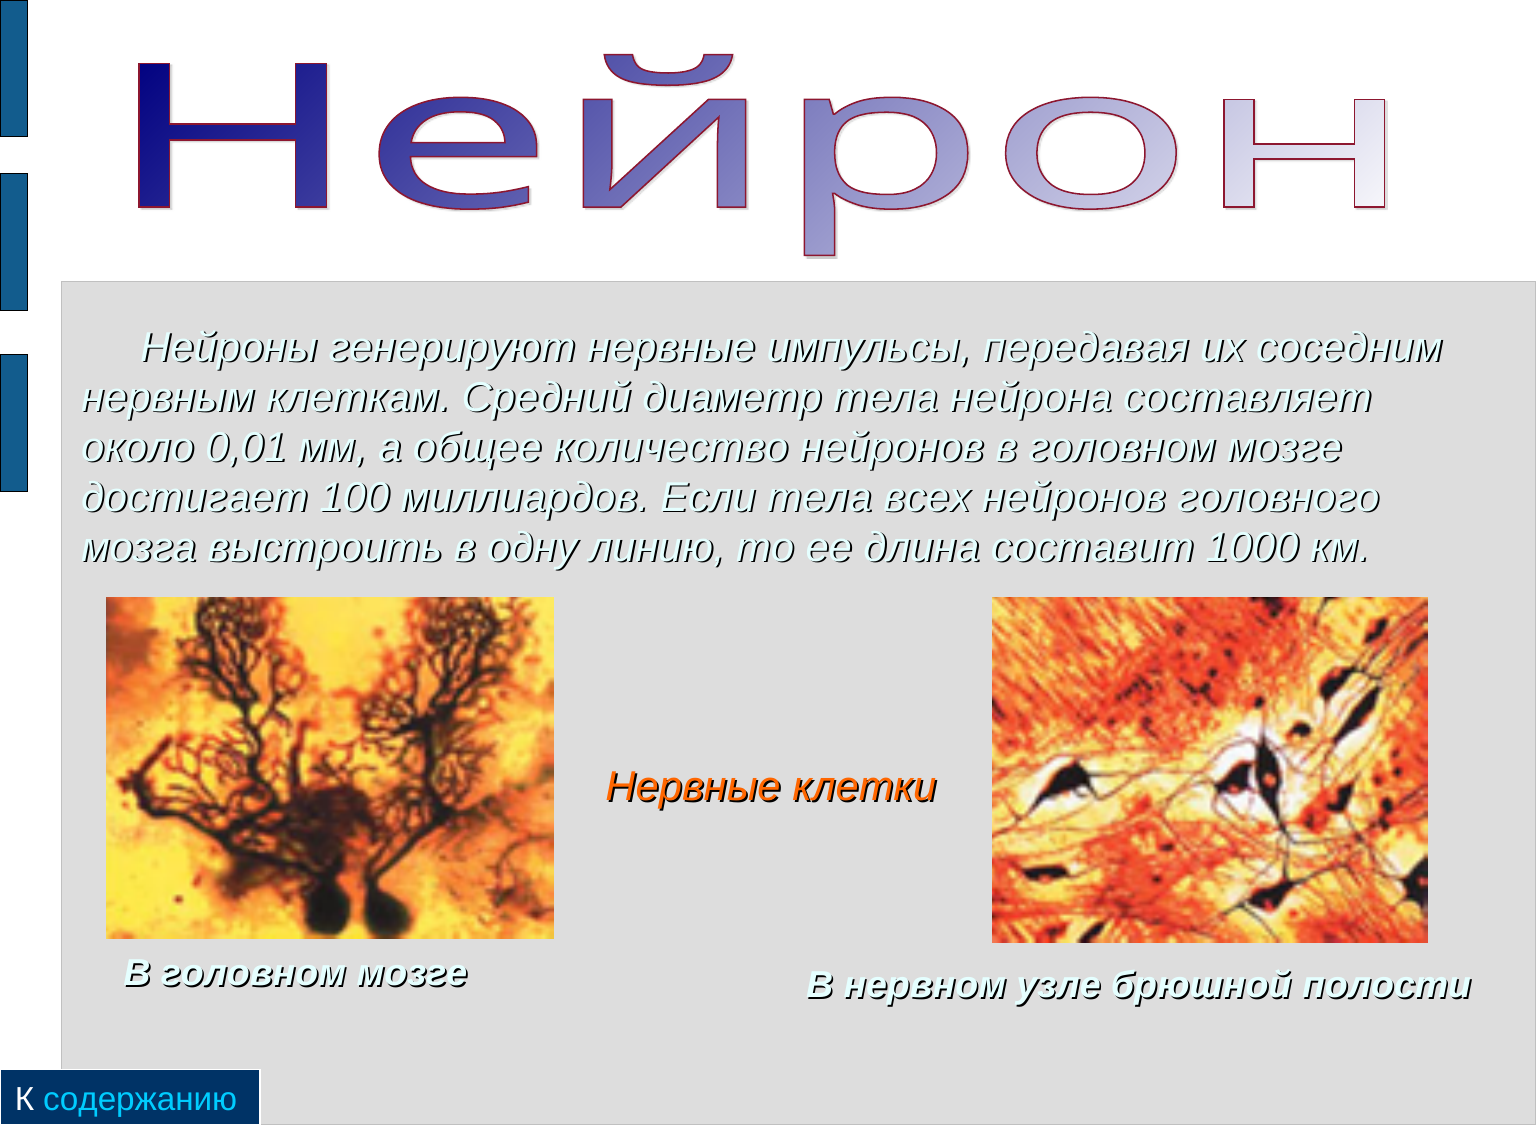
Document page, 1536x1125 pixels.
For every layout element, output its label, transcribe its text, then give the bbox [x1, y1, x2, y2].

text_box Нейрон [1223, 99, 1385, 208]
text_box Нейроны генерируют нервные импульсы, передавая их соседним нервным клеткам. Средний диаметр тела нейрона составляет около 0,01 мм, а общее количество нейронов в головном мозге достигает 100 миллиардов. Если тела всех нейронов головного мозга выстроить в одну линию, то ее длина составит 1000 км. [66, 311, 1482, 578]
text_box Нейрон [379, 97, 537, 210]
text_box Нейрон [1005, 97, 1177, 210]
text_box Нервные клетки [590, 751, 952, 817]
text_box Нейрон [583, 99, 746, 208]
text_box Нейрон [804, 97, 968, 256]
picture [106, 597, 554, 940]
text_box К содержанию [0, 1069, 260, 1125]
text_box В головном мозге [35, 940, 556, 1001]
text_box Нейрон [604, 54, 733, 86]
text_box Нейрон [138, 63, 327, 208]
text_box В нервном узле брюшной полости [791, 952, 1536, 1013]
picture [992, 597, 1428, 943]
